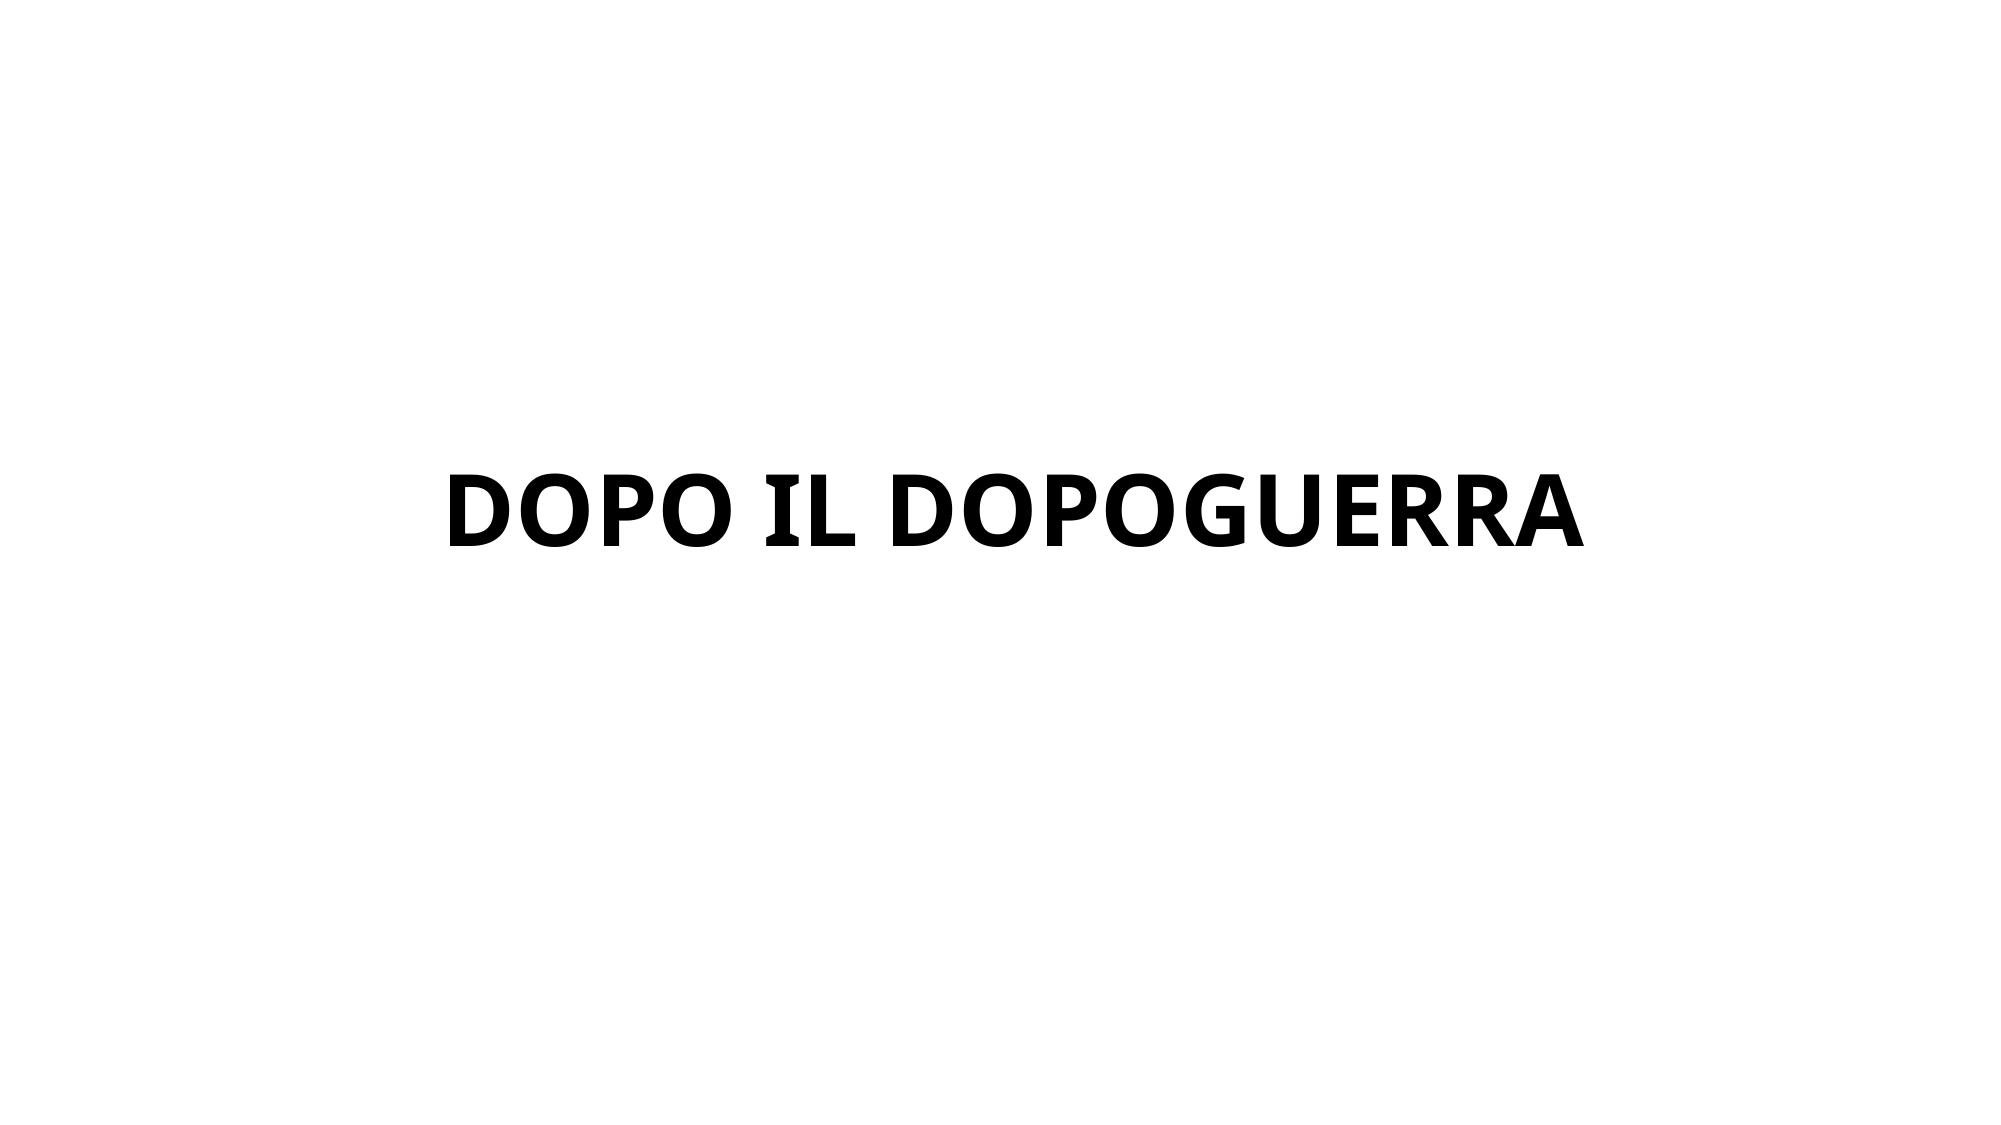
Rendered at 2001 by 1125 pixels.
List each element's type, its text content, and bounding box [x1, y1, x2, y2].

title DOPO IL DOPOGUERRA [68, 184, 1959, 576]
